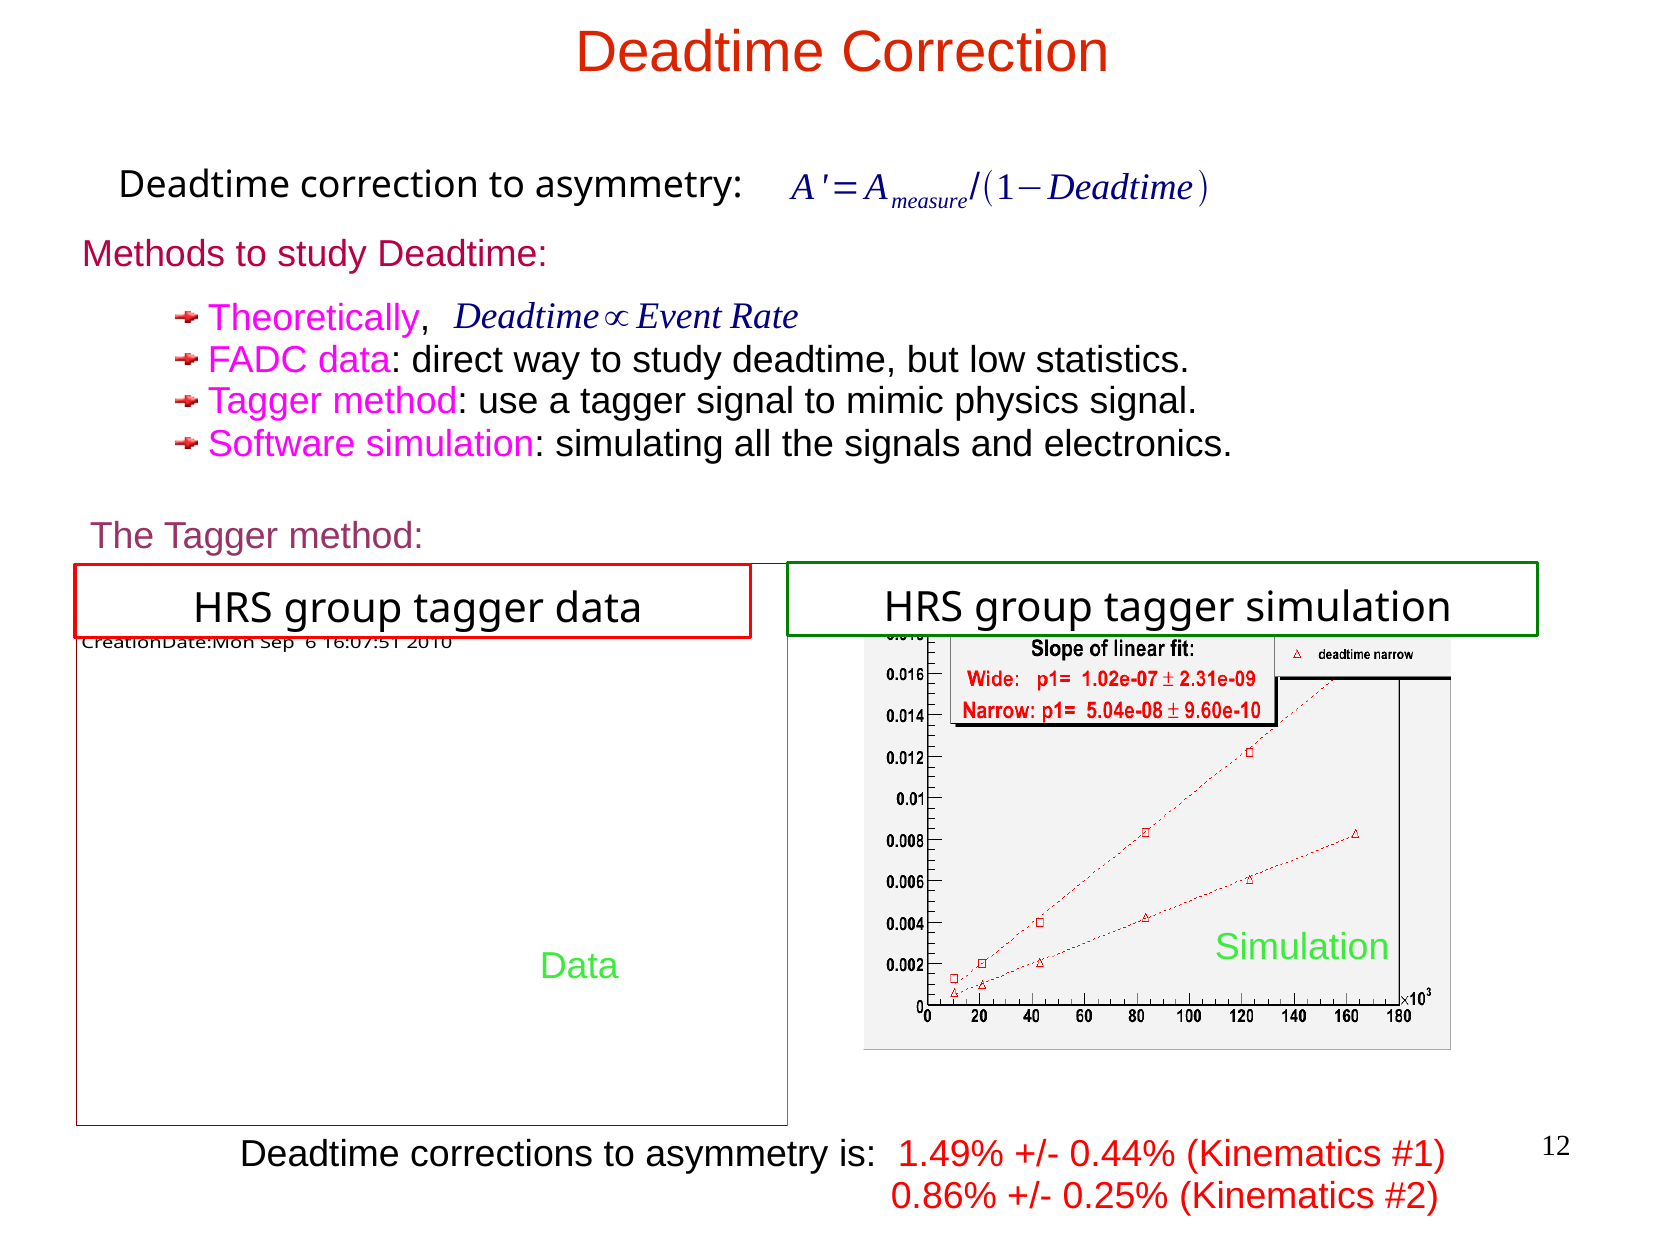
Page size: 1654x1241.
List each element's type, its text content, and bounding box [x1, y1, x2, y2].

text_box The Tagger method: [75, 506, 440, 564]
text_box Deadtime Correction [560, 11, 1126, 113]
text_box HRS group tagger data [75, 564, 751, 638]
picture [862, 636, 1451, 1051]
picture [75, 562, 788, 1126]
text_box Data [525, 937, 634, 995]
text_box Simulation [1200, 918, 1405, 976]
chart [794, 166, 1215, 214]
text_box Deadtime correction to asymmetry: [75, 150, 794, 277]
text_box Methods to study Deadtime: [67, 225, 563, 301]
text_box Deadtime corrections to asymmetry is: 1.49% +/- 0.44% (Kinematics #1) 0.86% +/- 0.25% (Kinematics #2) [225, 1125, 1461, 1224]
text_box Theoretically, FADC data: direct way to study deadtime, but low statistics. Tagger method: use a tagger signal to mimic physics signal. Software simulation: simulating all the signals and electronics. [160, 288, 1249, 513]
text_box HRS group tagger simulation [787, 562, 1538, 636]
